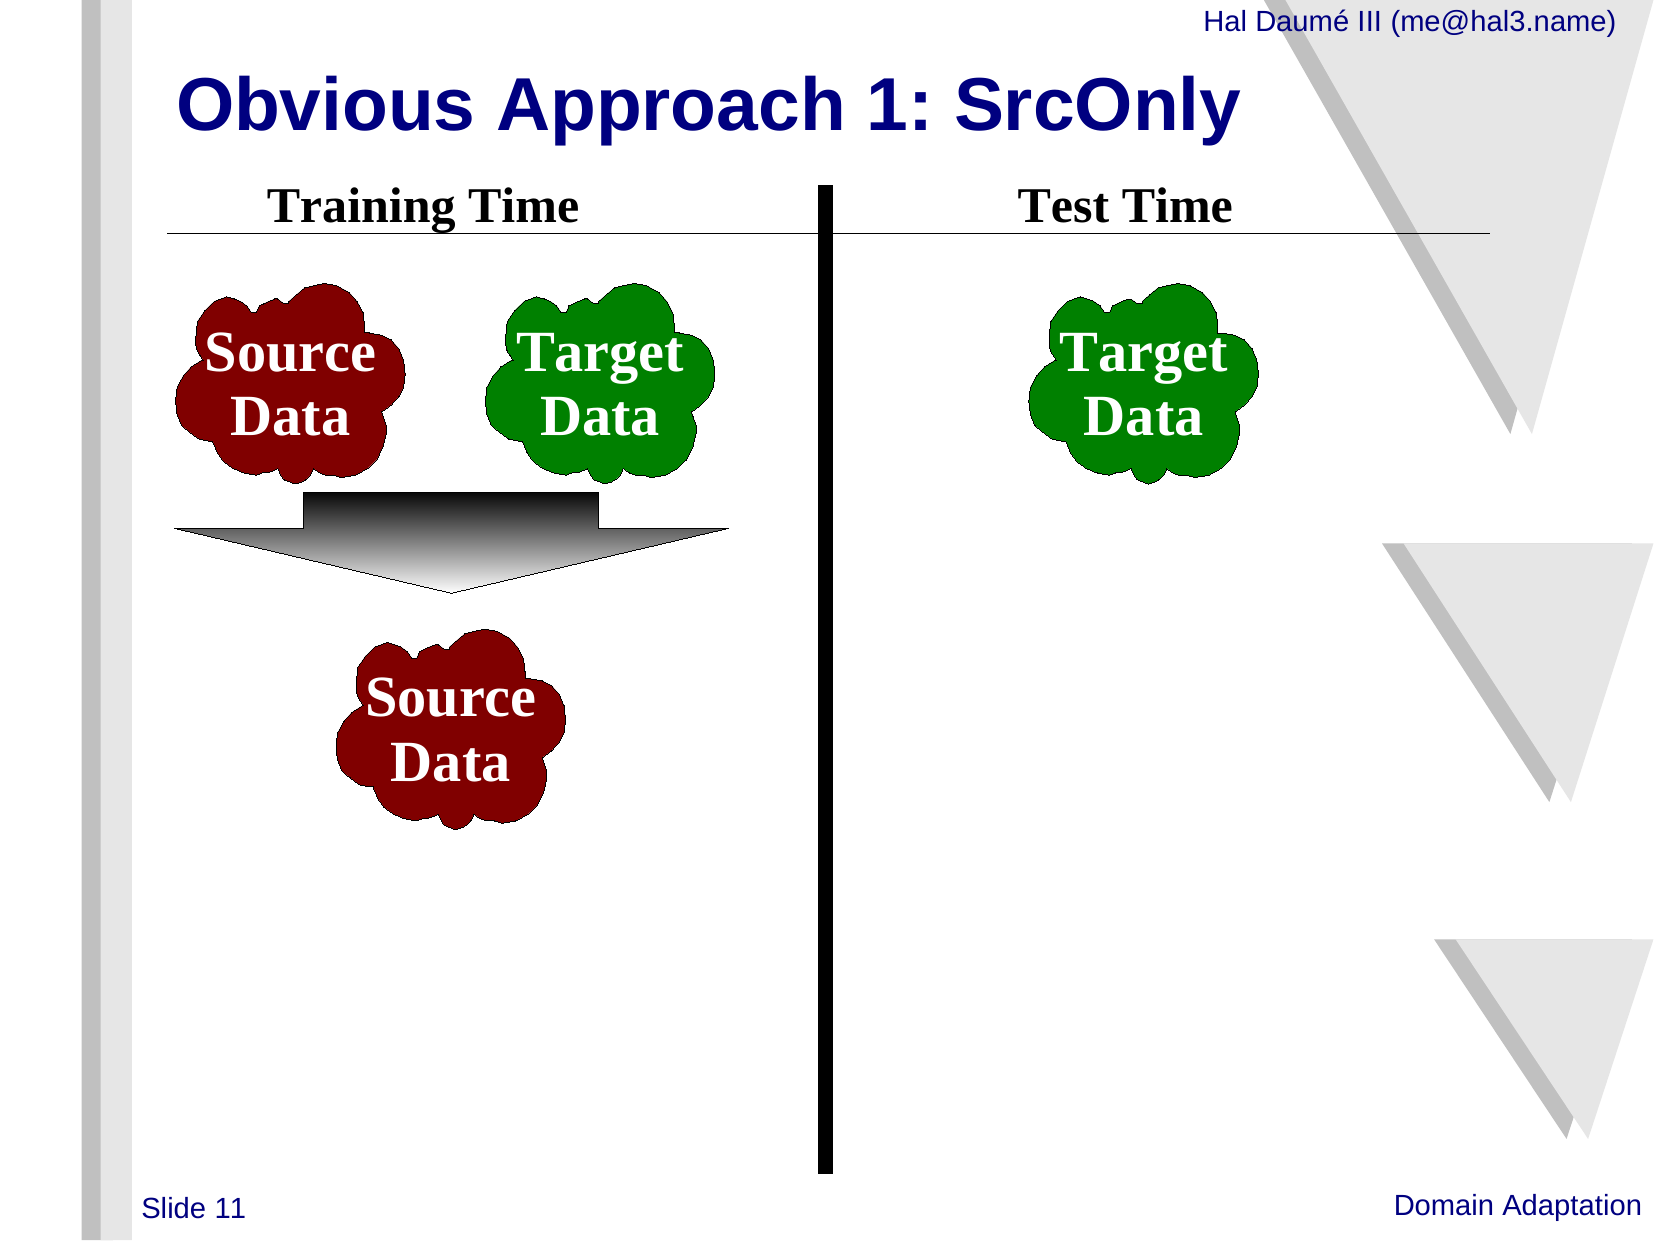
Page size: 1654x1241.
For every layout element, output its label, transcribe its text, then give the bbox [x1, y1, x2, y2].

text_box Source Data [336, 629, 566, 830]
text_box Training Time [266, 178, 574, 233]
text_box Target Data [485, 283, 715, 484]
text_box Source Data [175, 283, 406, 484]
text_box [174, 492, 729, 594]
text_box Test Time [1017, 178, 1229, 233]
text_box Target Data [1028, 283, 1259, 485]
title Obvious Approach 1: SrcOnly [176, 44, 1509, 166]
